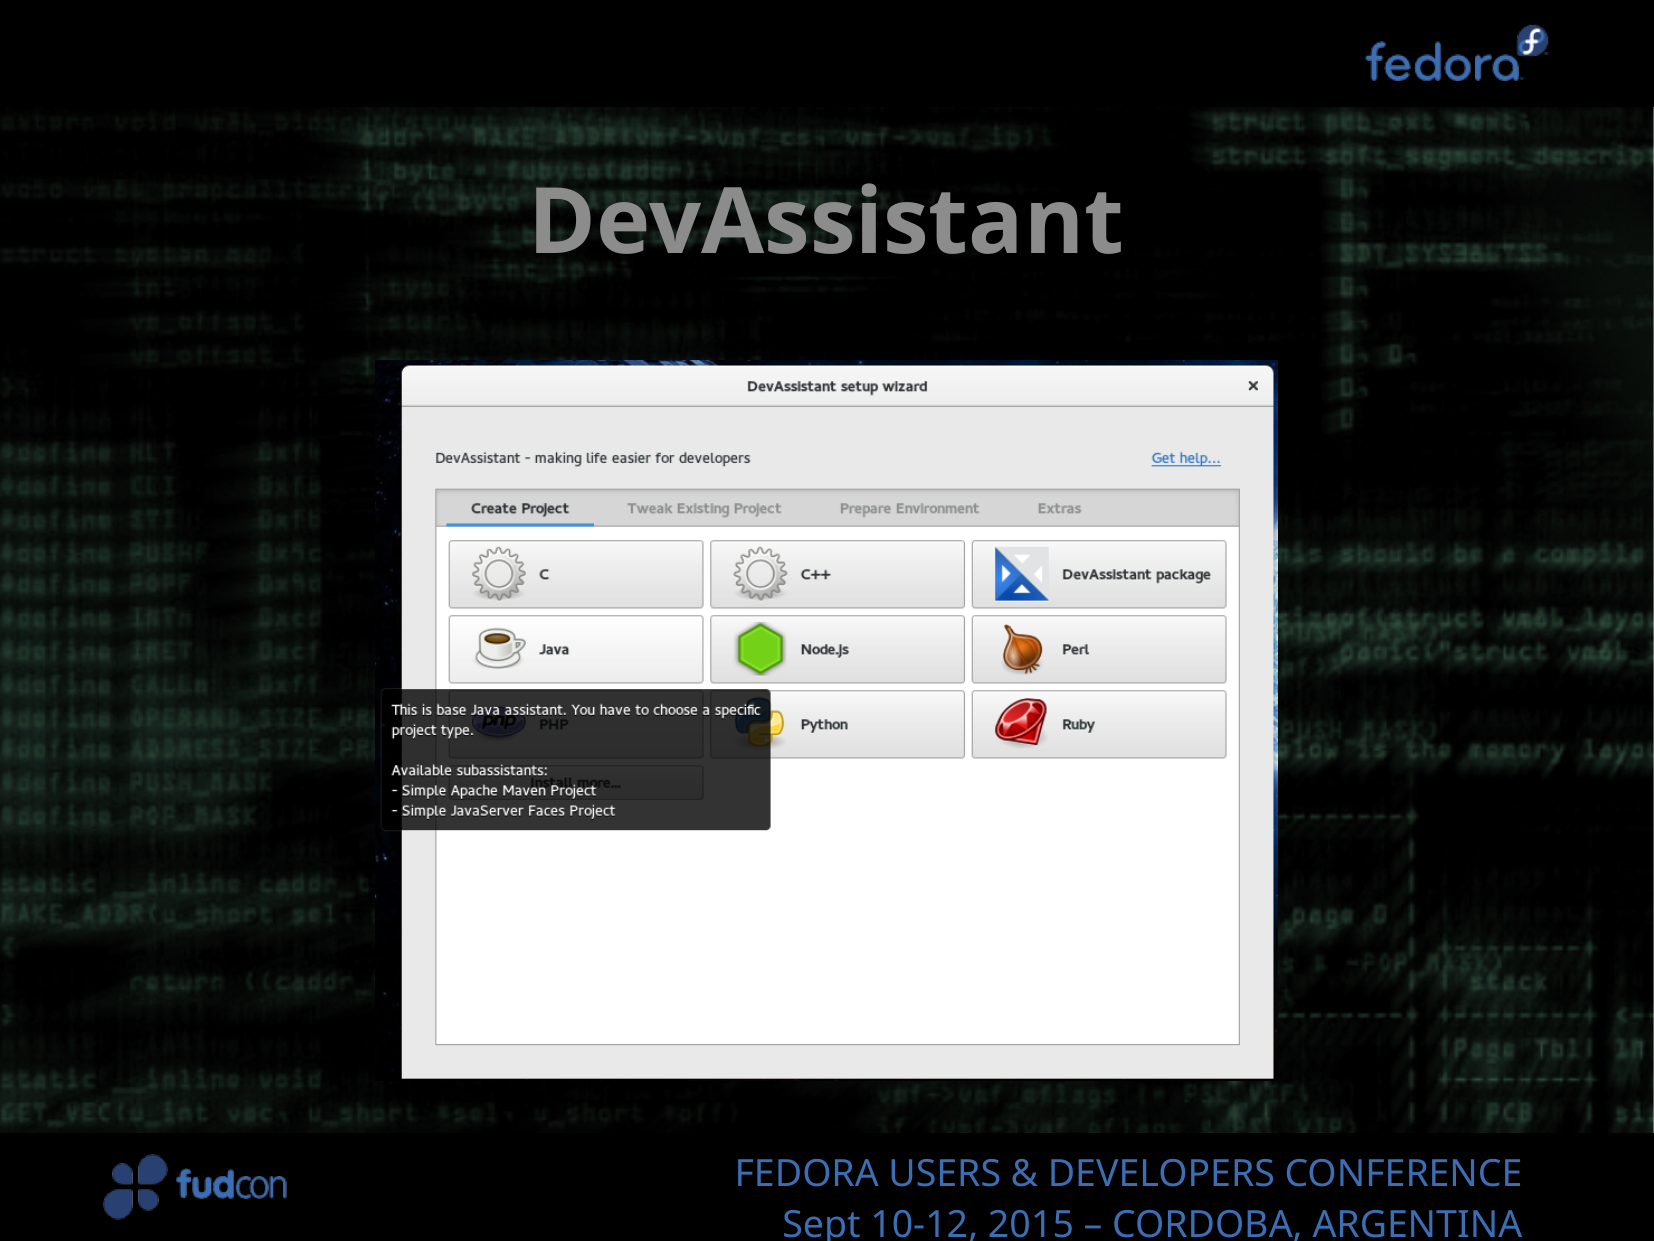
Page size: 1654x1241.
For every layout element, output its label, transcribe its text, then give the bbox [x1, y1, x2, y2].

title DevAssistant [82, 114, 1571, 322]
picture [0, 0, 1654, 1241]
